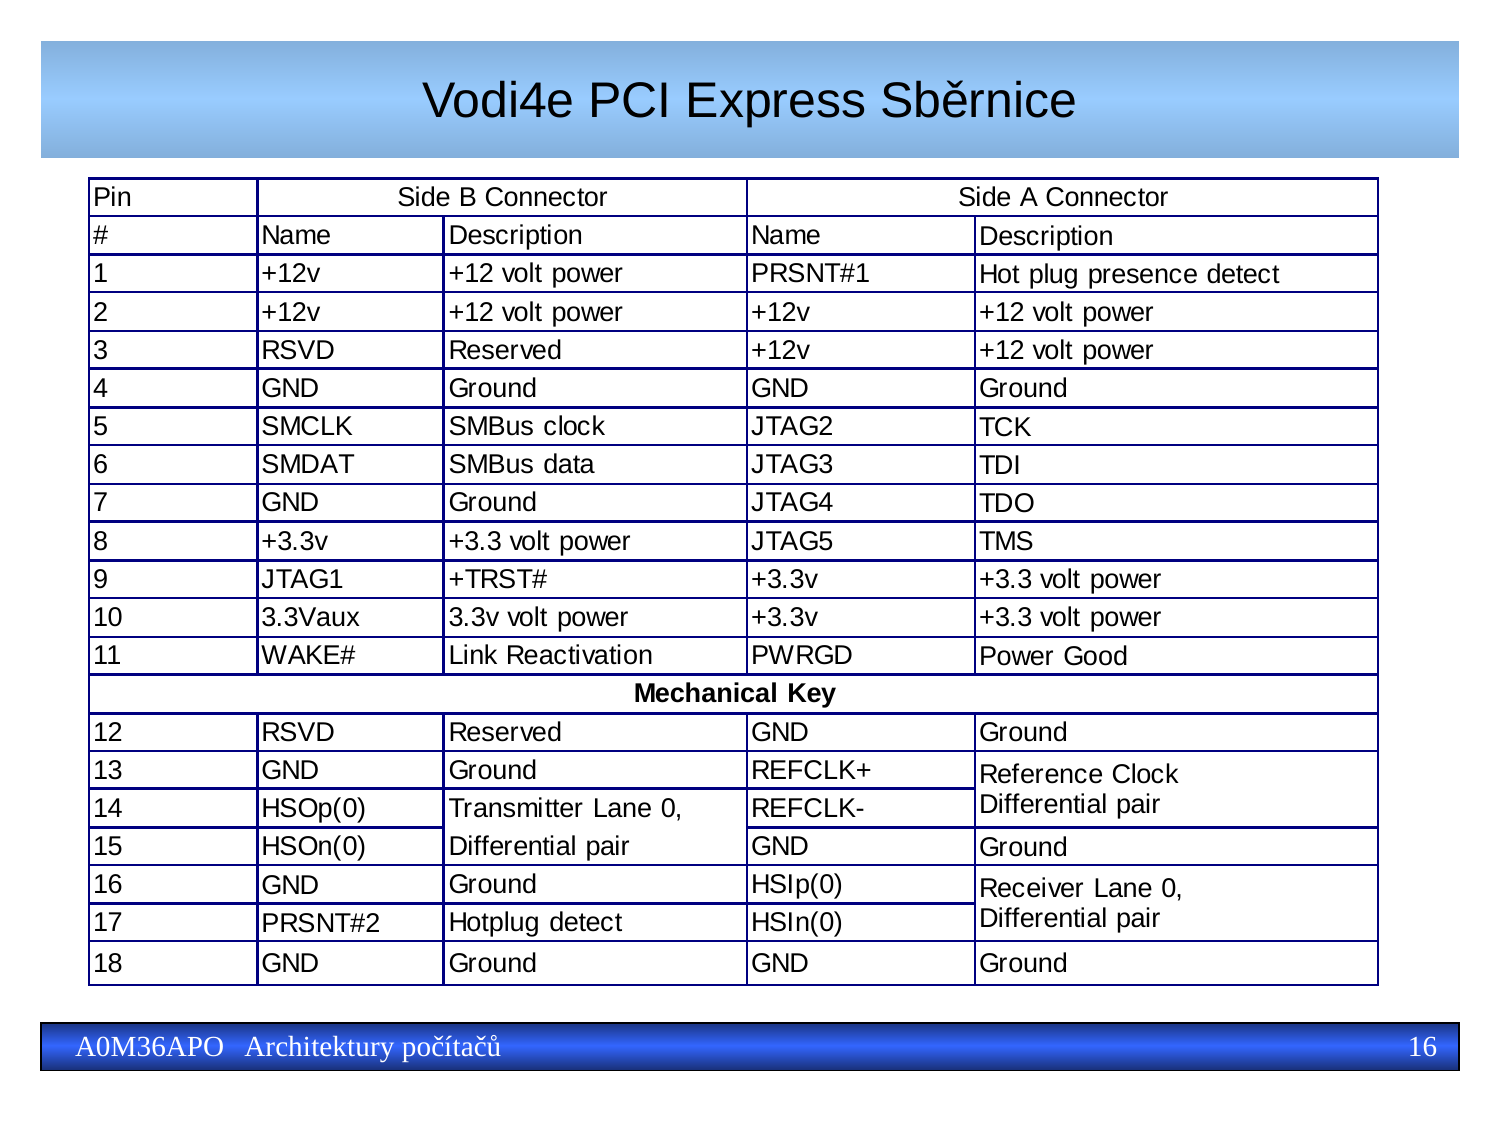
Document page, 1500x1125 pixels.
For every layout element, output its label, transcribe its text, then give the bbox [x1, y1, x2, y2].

title Vodi4e PCI Express Sběrnice [41, 41, 1459, 158]
chart [12, 177, 1422, 1000]
